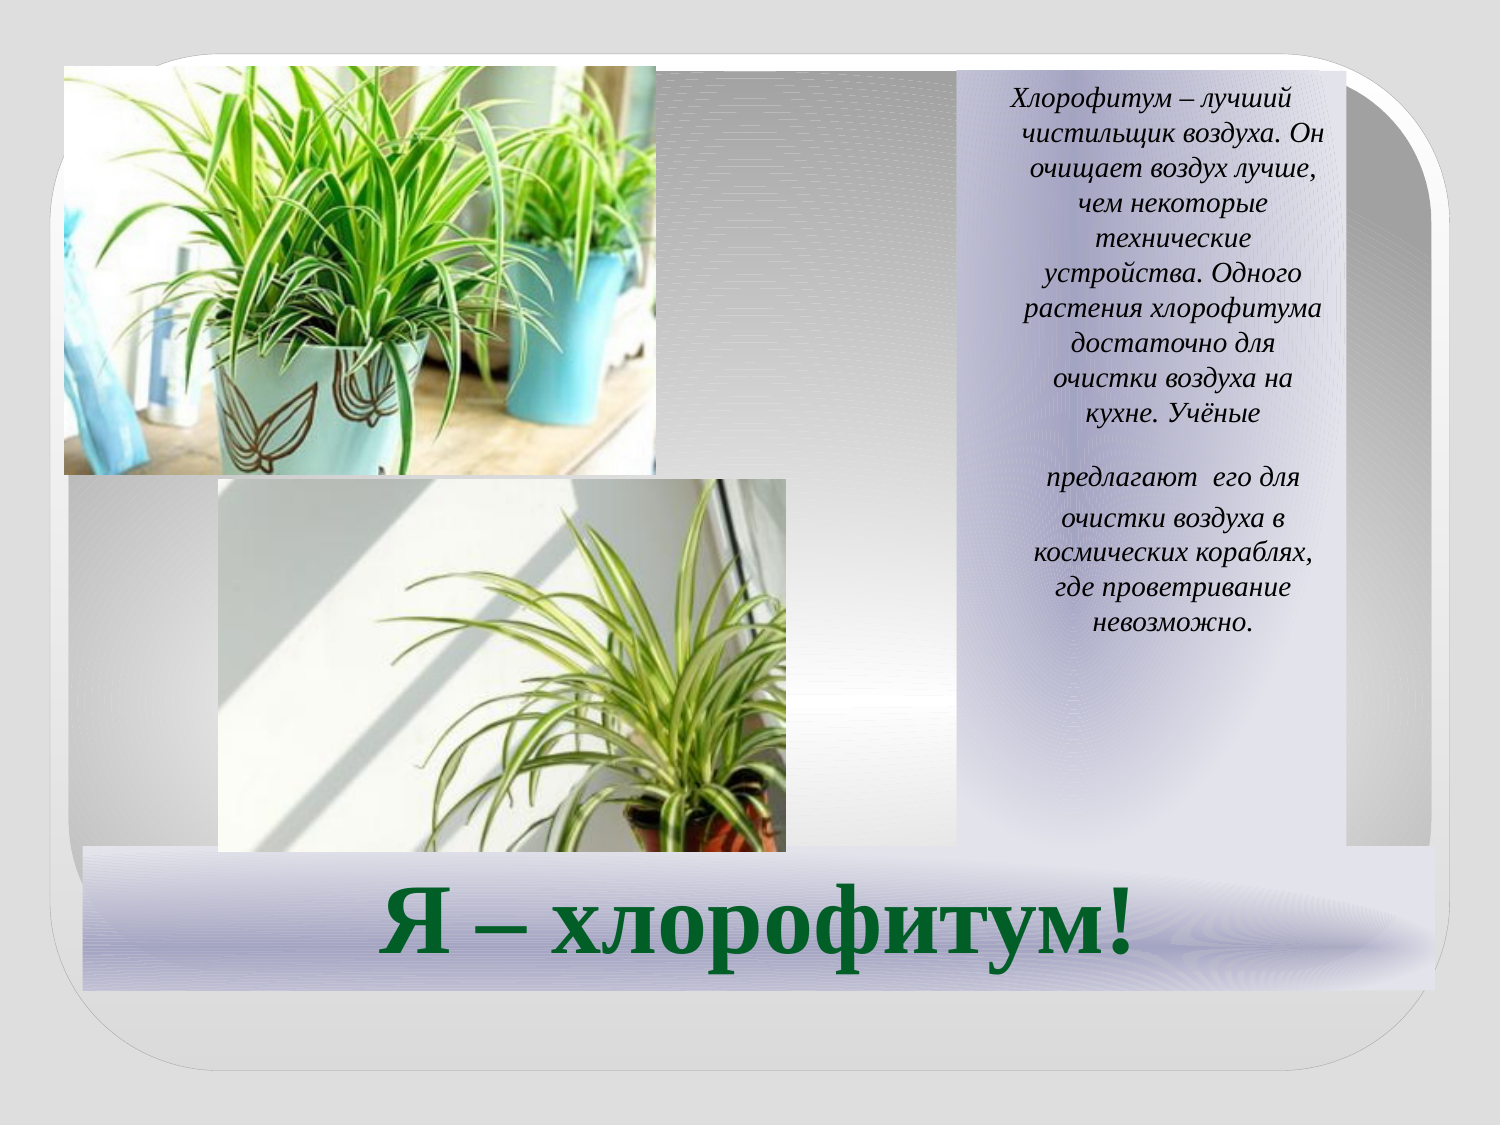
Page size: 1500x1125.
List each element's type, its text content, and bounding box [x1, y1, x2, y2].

title Я – хлорофитум! [82, 846, 1436, 991]
list Хлорофитум – лучший чистильщик воздуха. Он очищает воздух лучше, чем некоторые технические устройства. Одного растения хлорофитума достаточно для очистки воздуха на кухне. Учёные предлагают его для очистки воздуха в космических кораблях, где проветривание невозможно. [956, 70, 1347, 847]
picture [218, 479, 786, 852]
picture [64, 66, 656, 475]
